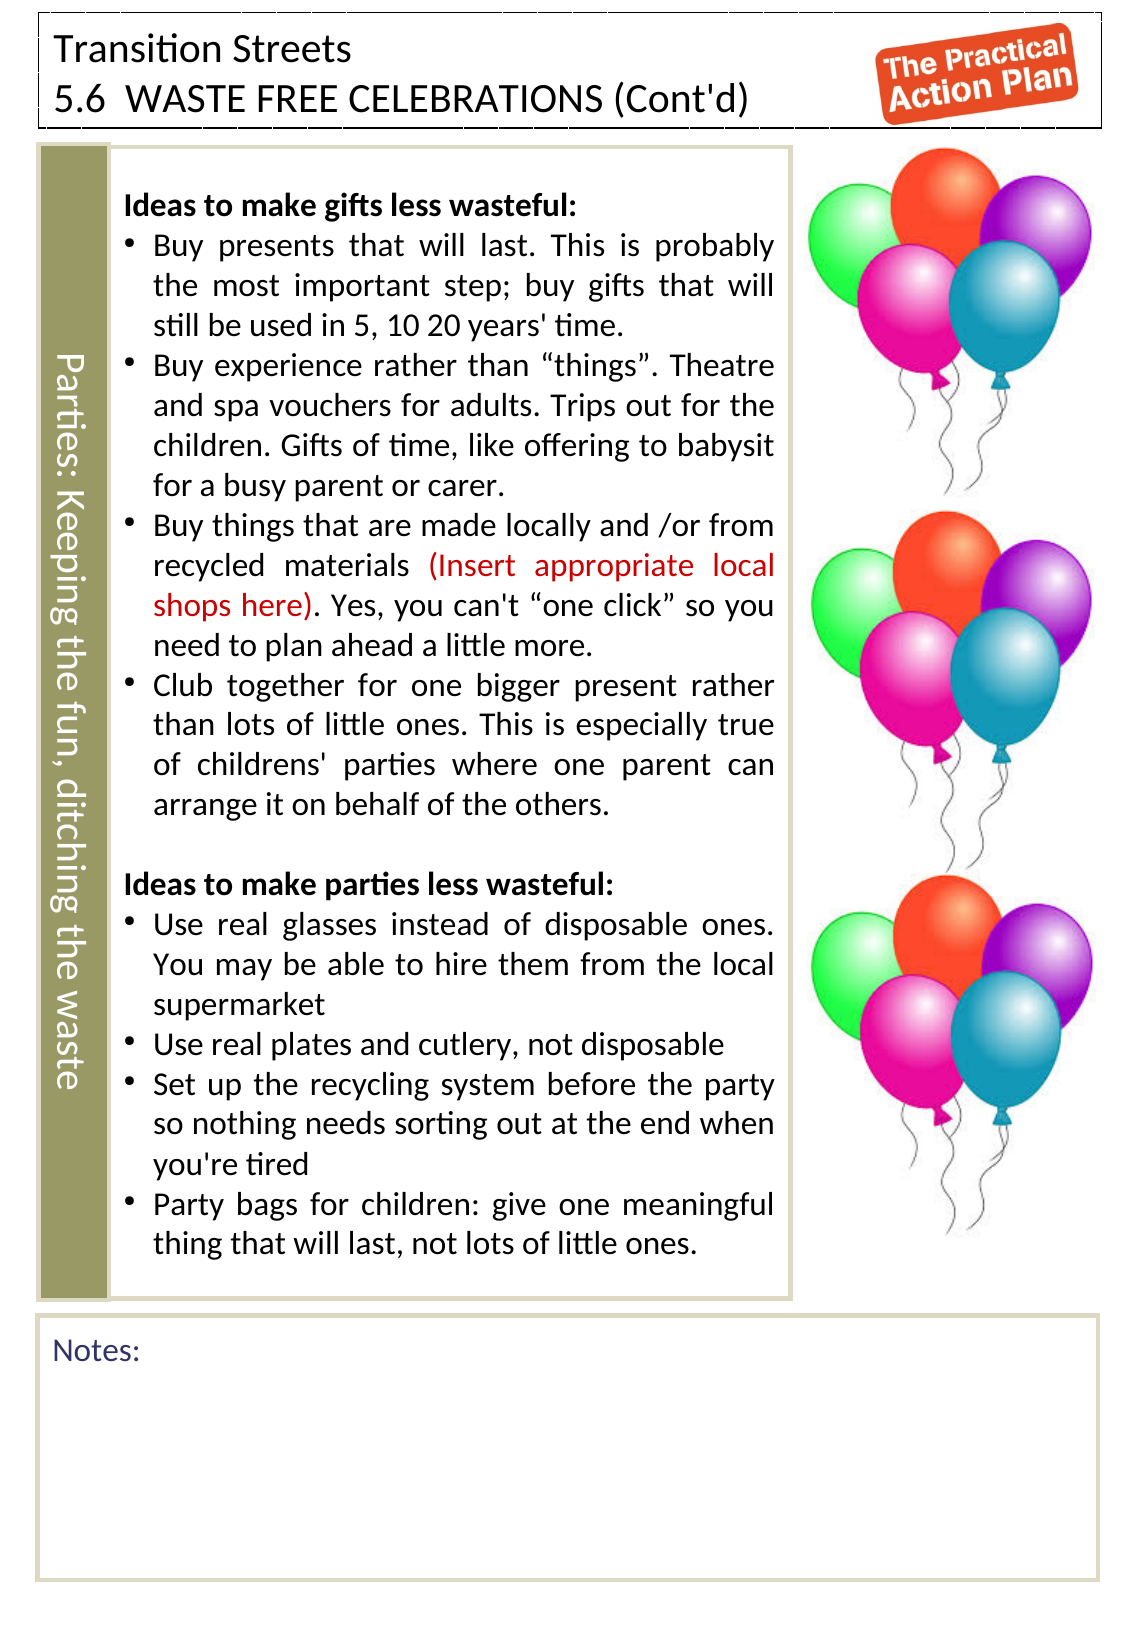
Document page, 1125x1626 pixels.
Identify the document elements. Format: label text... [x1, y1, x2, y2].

text_box Parties: Keeping the fun, ditching the waste [38, 143, 110, 1300]
text_box Ideas to make gifts less wasteful: Buy presents that will last. This is probably the most important step; buy gifts that will still be used in 5, 10 20 years' time. Buy experience rather than “things”. Theatre and spa vouchers for adults. Trips out for the children. Gifts of time, like offering to babysit for a busy parent or carer. Buy things that are made locally and /or from recycled materials (Insert appropriate local shops here). Yes, you can't “one click” so you need to plan ahead a little more. Club together for one bigger present rather than lots of little ones. This is especially true of childrens' parties where one parent can arrange it on behalf of the others. Ideas to make parties less wasteful: Use real glasses instead of disposable ones. You may be able to hire them from the local supermarket Use real plates and cutlery, not disposable Set up the recycling system before the party so nothing needs sorting out at the end when you're tired Party bags for children: give one meaningful thing that will last, not lots of little ones. [110, 146, 791, 1299]
picture [804, 146, 1096, 502]
text_box Transition Streets 5.6 WASTE FREE CELEBRATIONS (Cont'd) [38, 12, 1102, 129]
text_box Notes: [37, 1315, 1099, 1580]
picture [807, 509, 1097, 1242]
